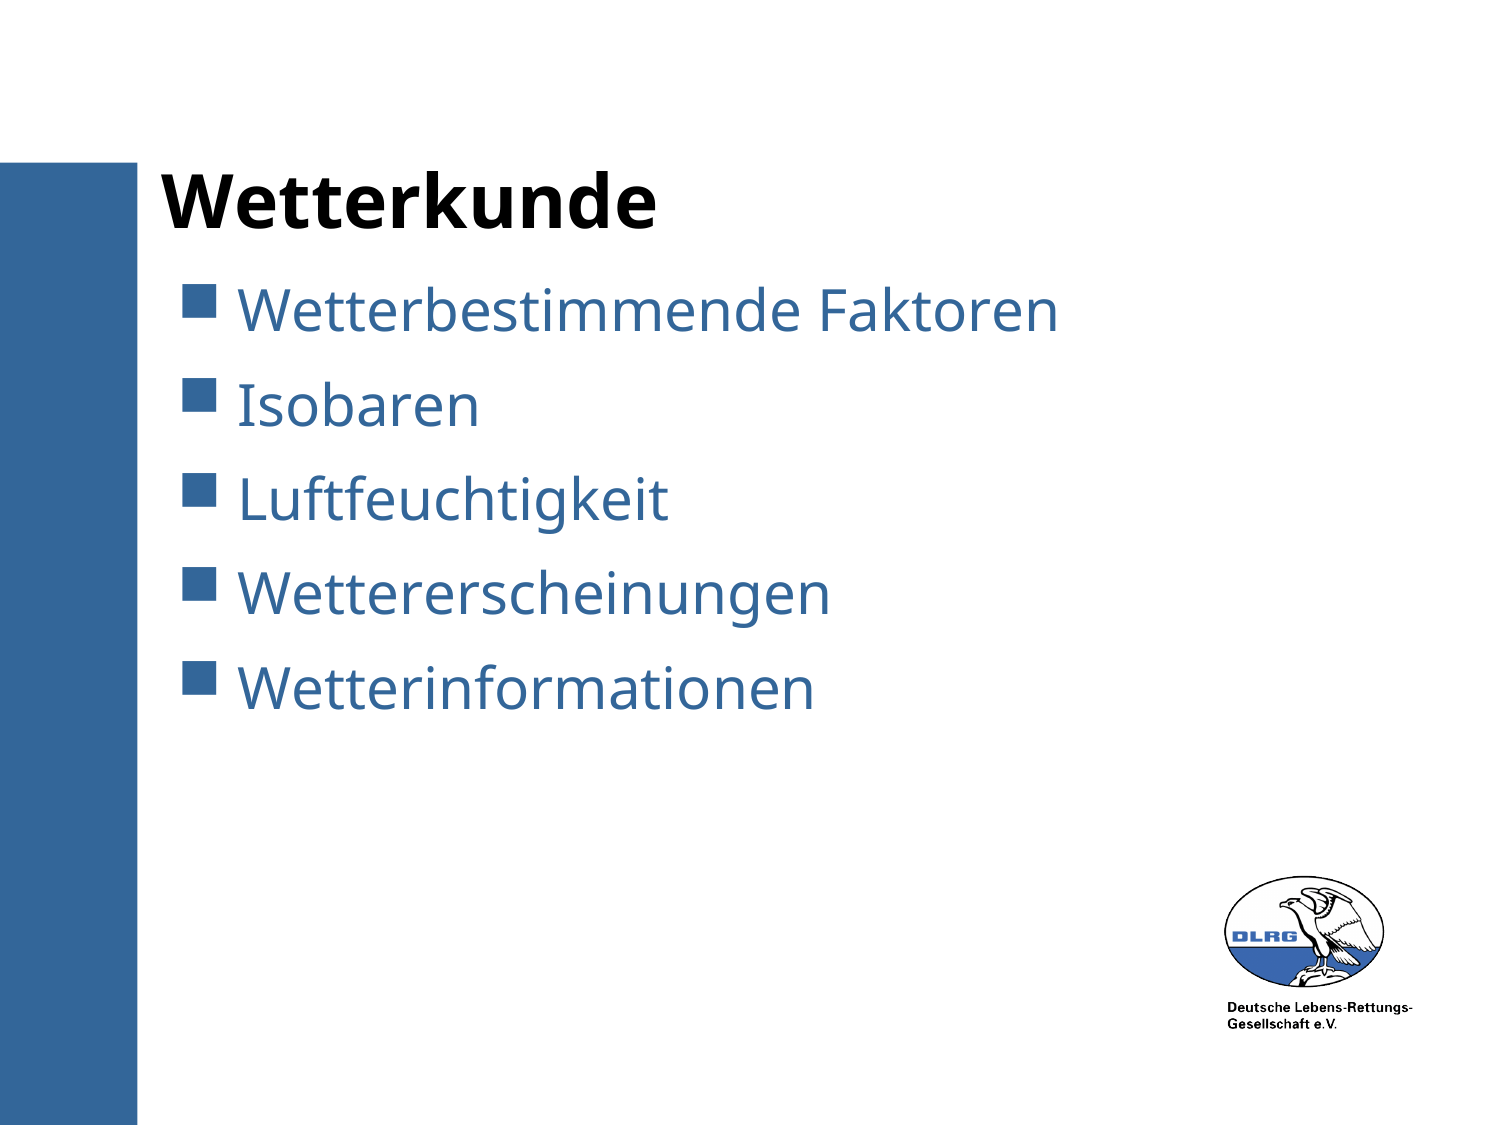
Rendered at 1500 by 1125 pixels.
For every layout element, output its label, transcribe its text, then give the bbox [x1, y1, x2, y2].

text_box Wetterkunde [147, 138, 1440, 259]
text_box Wetterbestimmende Faktoren Isobaren Luftfeuchtigkeit Wettererscheinungen Wetterinformationen [162, 241, 1458, 1030]
